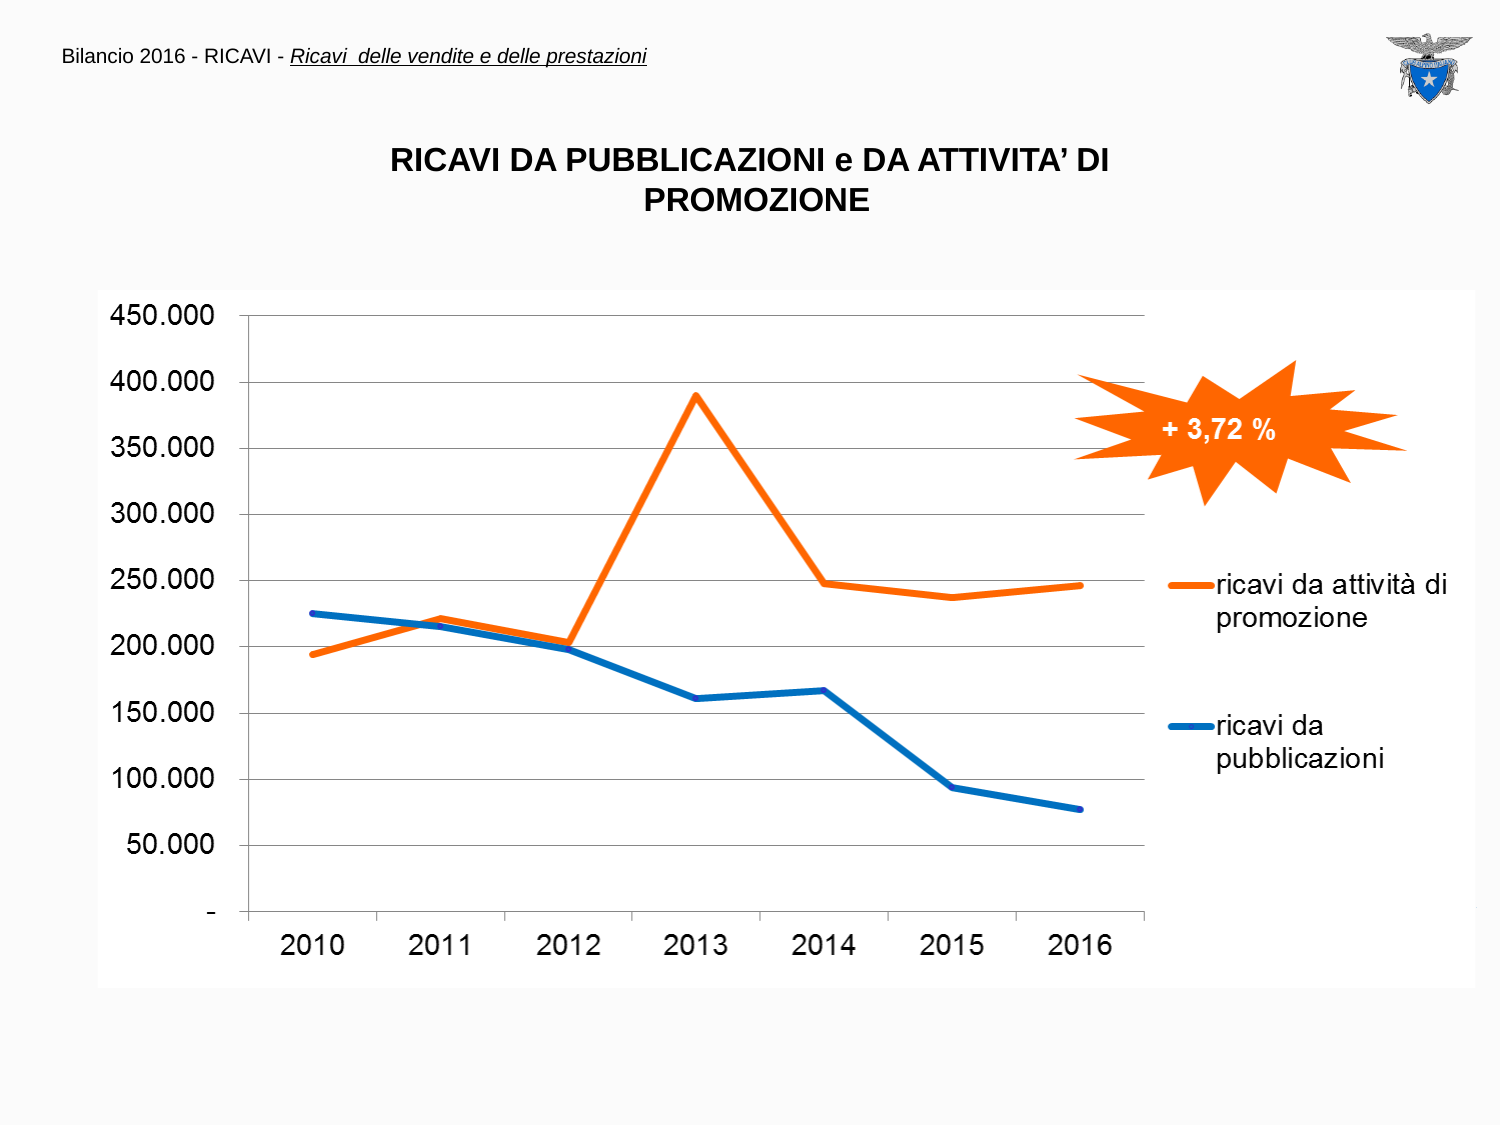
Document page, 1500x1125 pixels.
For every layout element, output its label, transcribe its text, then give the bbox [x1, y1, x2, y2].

text_box Bilancio 2016 - RICAVI - Ricavi delle vendite e delle prestazioni [46, 35, 715, 76]
picture [1382, 29, 1477, 112]
picture [89, 281, 1484, 996]
chart [90, 281, 1486, 997]
text_box RICAVI DA PUBBLICAZIONI e DA ATTIVITA’ DI PROMOZIONE [259, 122, 1241, 235]
